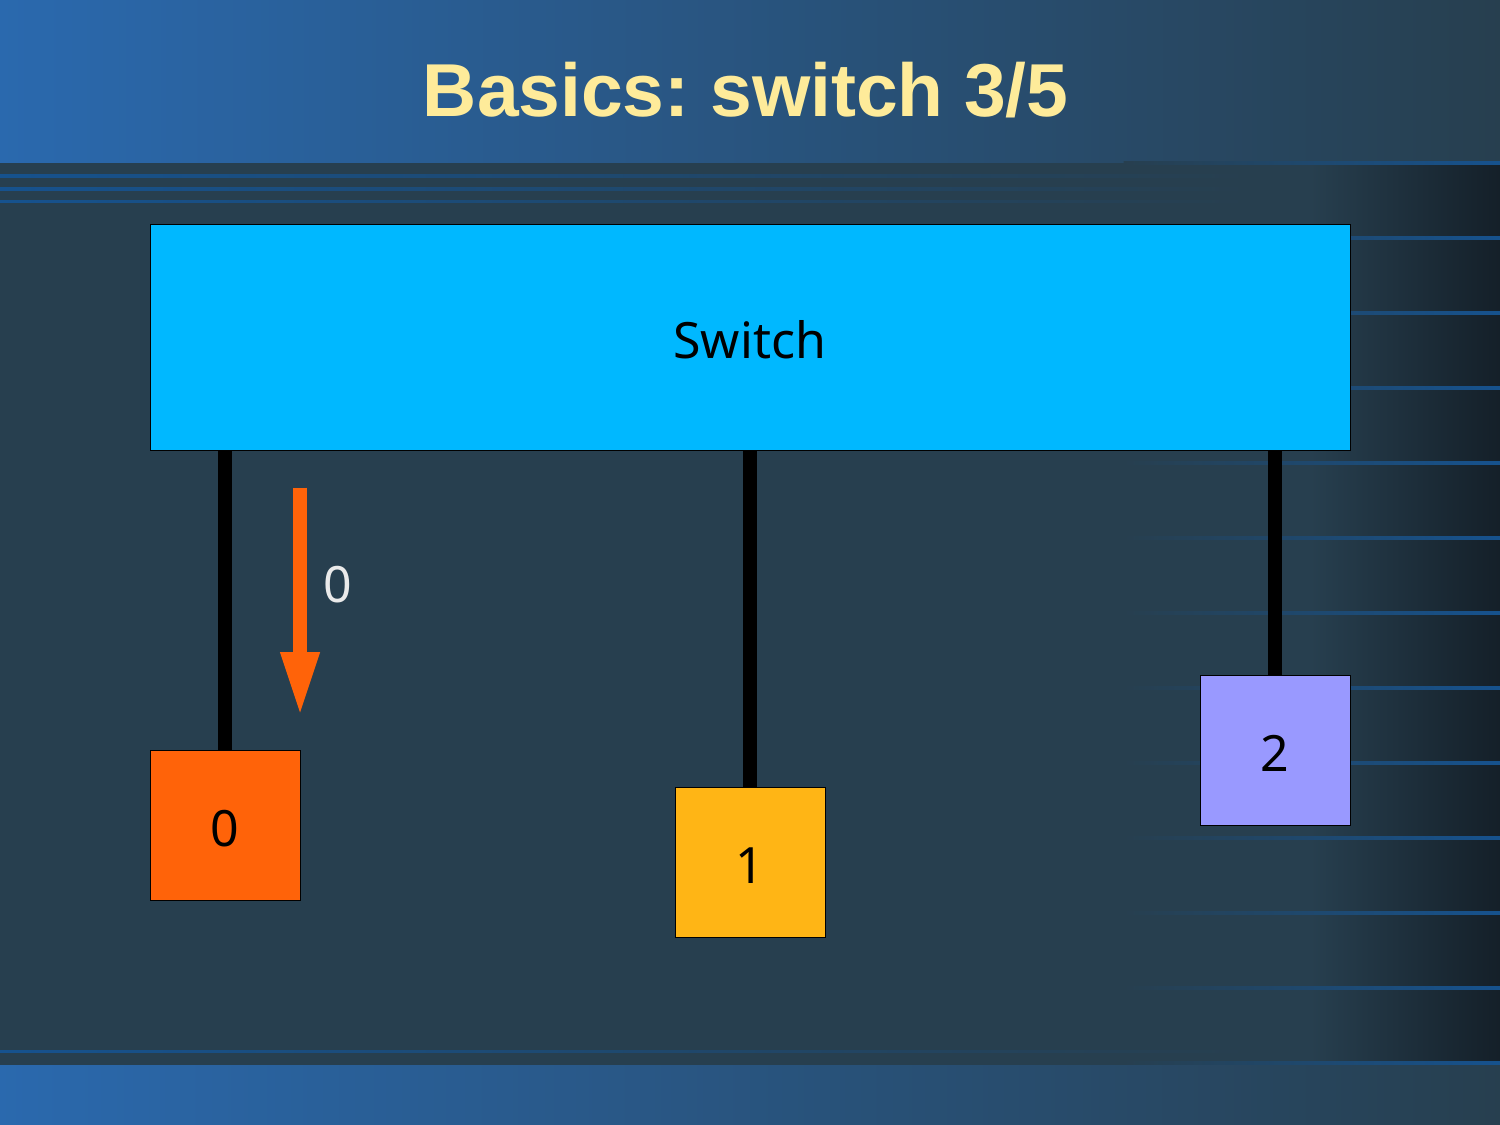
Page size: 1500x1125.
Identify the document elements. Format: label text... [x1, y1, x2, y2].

text_box 2 [1200, 675, 1351, 826]
title Basics: switch 3/5 [83, 24, 1409, 151]
text_box 1 [675, 787, 826, 938]
text_box Switch [150, 224, 1351, 451]
text_box 0 [300, 487, 376, 676]
text_box 0 [150, 750, 301, 901]
